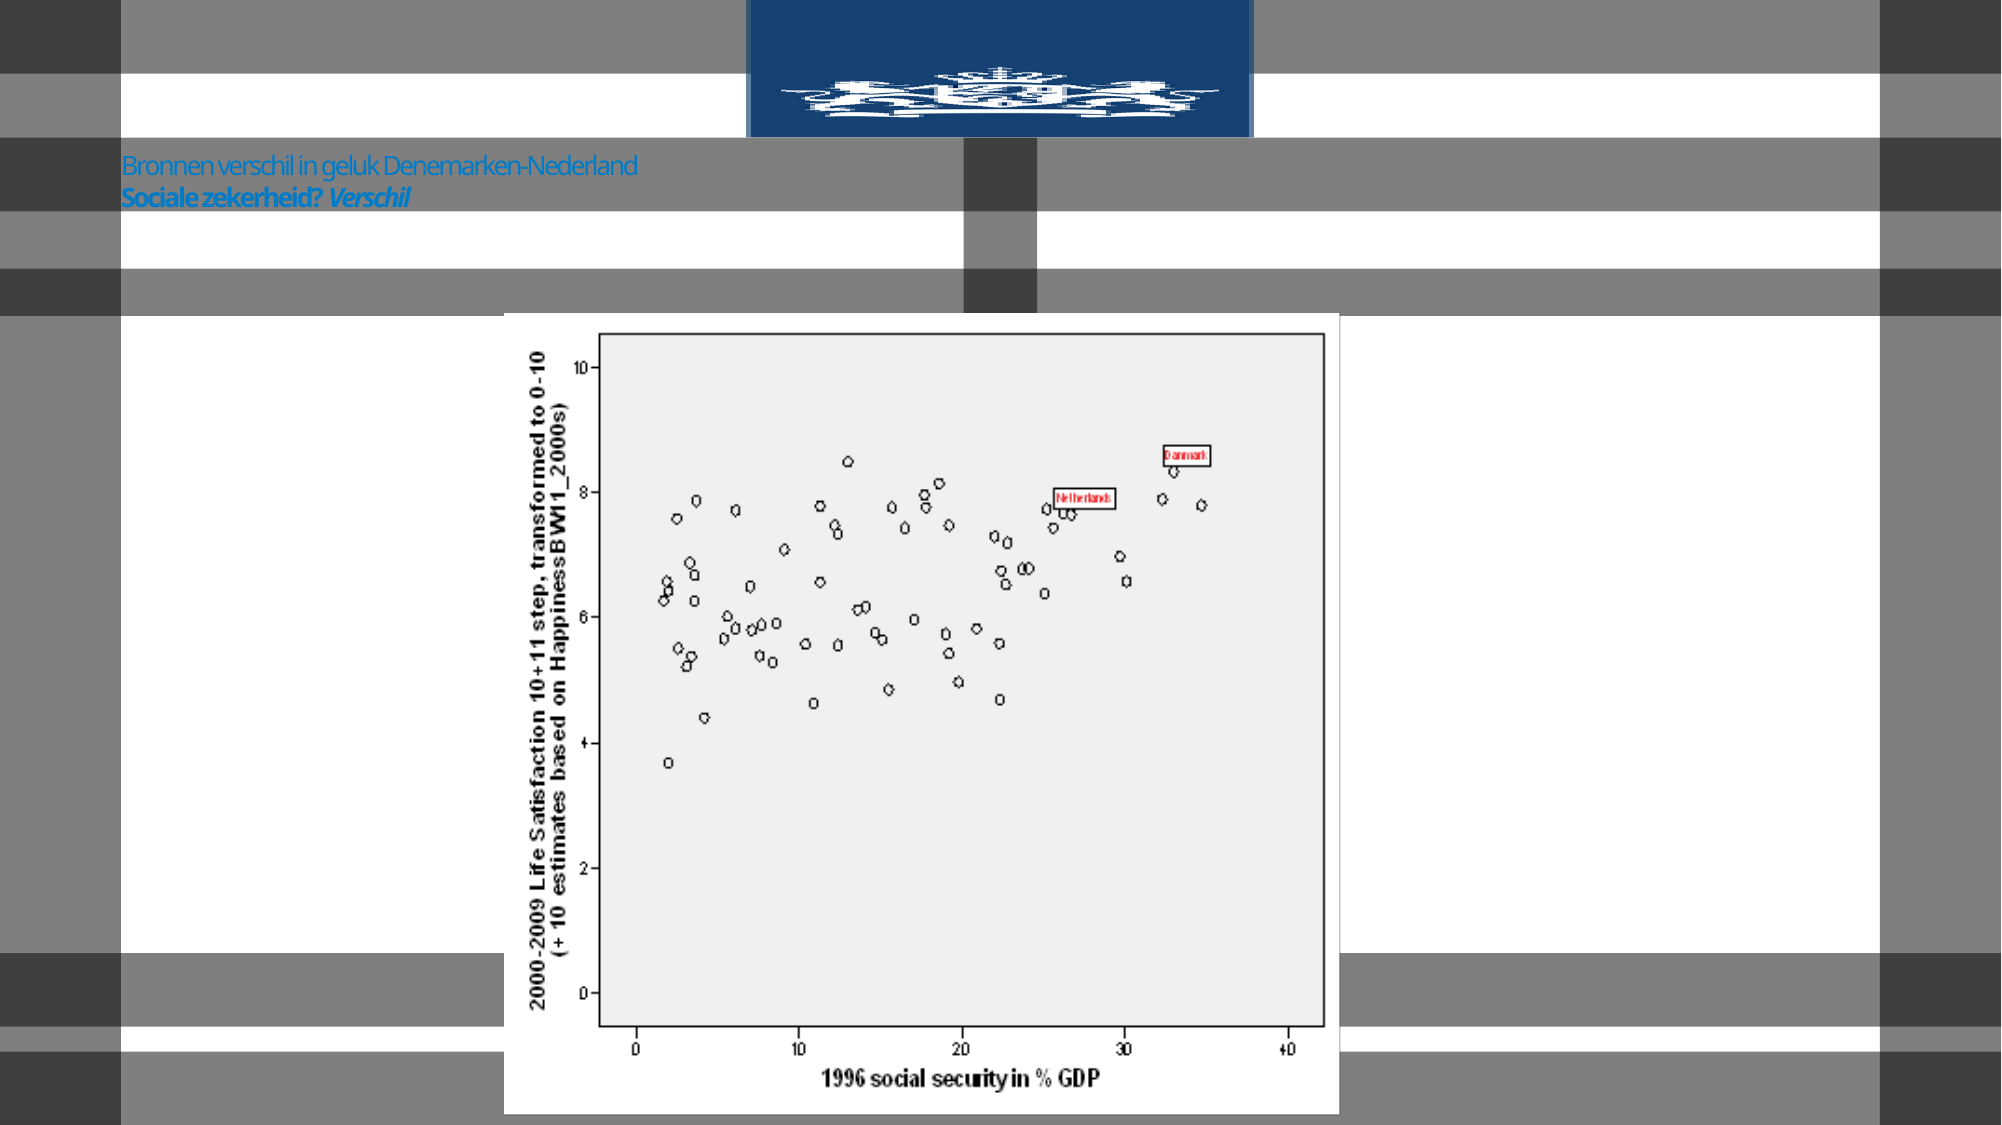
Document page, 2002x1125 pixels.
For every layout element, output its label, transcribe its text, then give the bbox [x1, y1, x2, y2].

picture [504, 313, 1344, 1119]
title Bronnen verschil in geluk Denemarken-Nederland Sociale zekerheid? Verschil [121, 149, 1880, 215]
